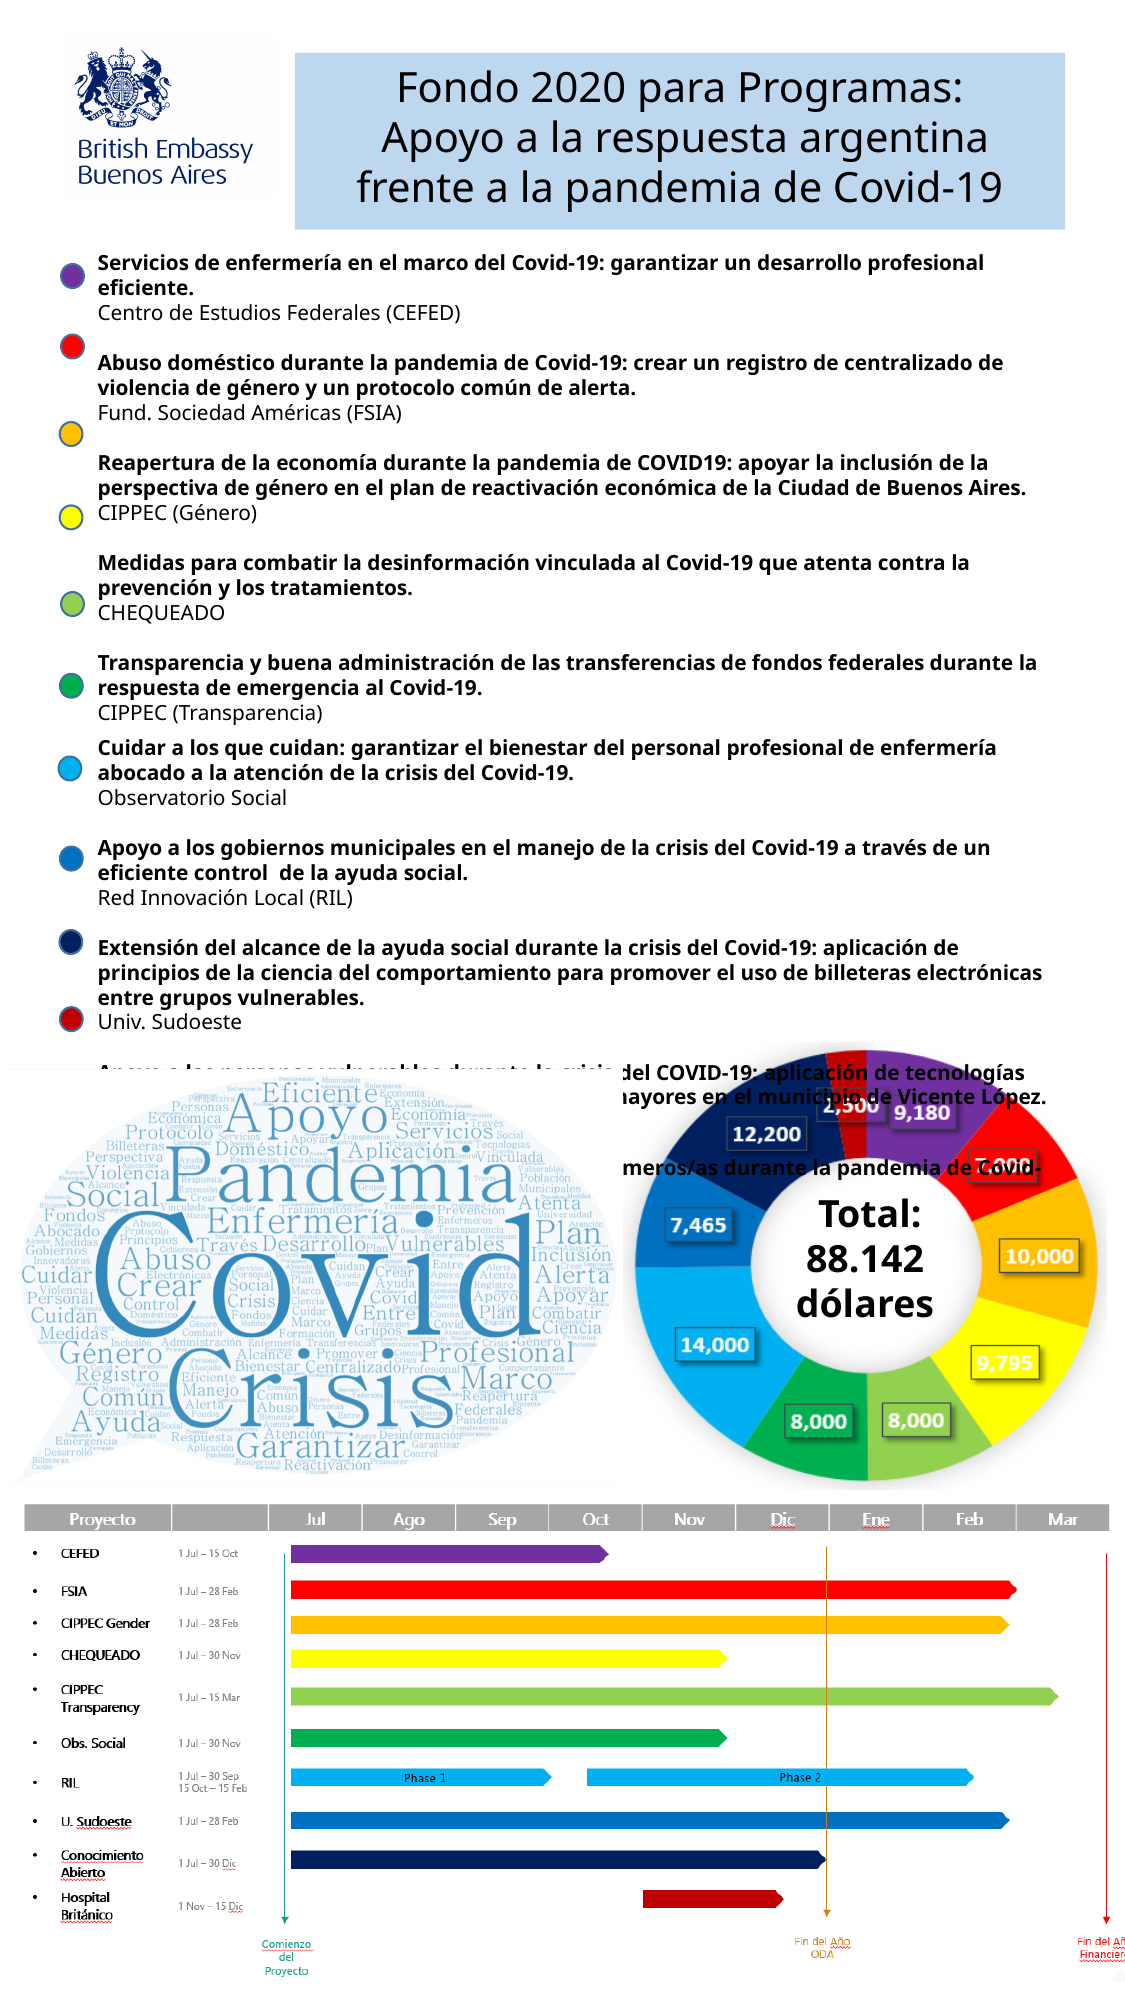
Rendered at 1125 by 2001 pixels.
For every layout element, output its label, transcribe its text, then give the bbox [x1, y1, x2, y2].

text_box [59, 505, 83, 530]
text_box [61, 264, 84, 288]
text_box [59, 930, 83, 954]
picture [4, 1042, 1107, 1490]
picture [673, 1071, 680, 1078]
picture [60, 33, 277, 197]
text_box Servicios de enfermería en el marco del Covid-19: garantizar un desarrollo profesional eficiente. Centro de Estudios Federales (CEFED) Abuso doméstico durante la pandemia de Covid-19: crear un registro de centralizado de violencia de género y un protocolo común de alerta. Fund. Sociedad Américas (FSIA) Reapertura de la economía durante la pandemia de COVID19: apoyar la inclusión de la perspectiva de género en el plan de reactivación económica de la Ciudad de Buenos Aires. CIPPEC (Género) Medidas para combatir la desinformación vinculada al Covid-19 que atenta contra la prevención y los tratamientos. CHEQUEADO Transparencia y buena administración de las transferencias de fondos federales durante la respuesta de emergencia al Covid-19. CIPPEC (Transparencia) Cuidar a los que cuidan: garantizar el bienestar del personal profesional de enfermería abocado a la atención de la crisis del Covid-19. Observatorio Social Apoyo a los gobiernos municipales en el manejo de la crisis del Covid-19 a través de un eficiente control de la ayuda social. Red Innovación Local (RIL) Extensión del alcance de la ayuda social durante la crisis del Covid-19: aplicación de principios de la ciencia del comportamiento para promover el uso de billeteras electrónicas entre grupos vulnerables. Univ. Sudoeste Apoyo a las personas vulnerables durante la crisis del COVID-19: aplicación de tecnologías innovadoras en apoyo de la población de adultos mayores en el municipio de Vicente López. Conocimiento Abierto El papel de la universidad en la formación de enfermeros/as durante la pandemia de Covid-19. Hospital Británico [82, 242, 1069, 1071]
text_box Fondo 2020 para Programas: Apoyo a la respuesta argentina frente a la pandemia de Covid-19 [294, 52, 1066, 230]
text_box [60, 846, 83, 871]
text_box Total: 88.142 dólares [743, 1182, 987, 1334]
text_box [61, 334, 84, 359]
text_box [61, 592, 84, 616]
text_box [59, 422, 83, 446]
text_box [60, 1007, 83, 1032]
text_box [60, 673, 83, 698]
picture [19, 1500, 1125, 1982]
text_box [58, 756, 82, 781]
